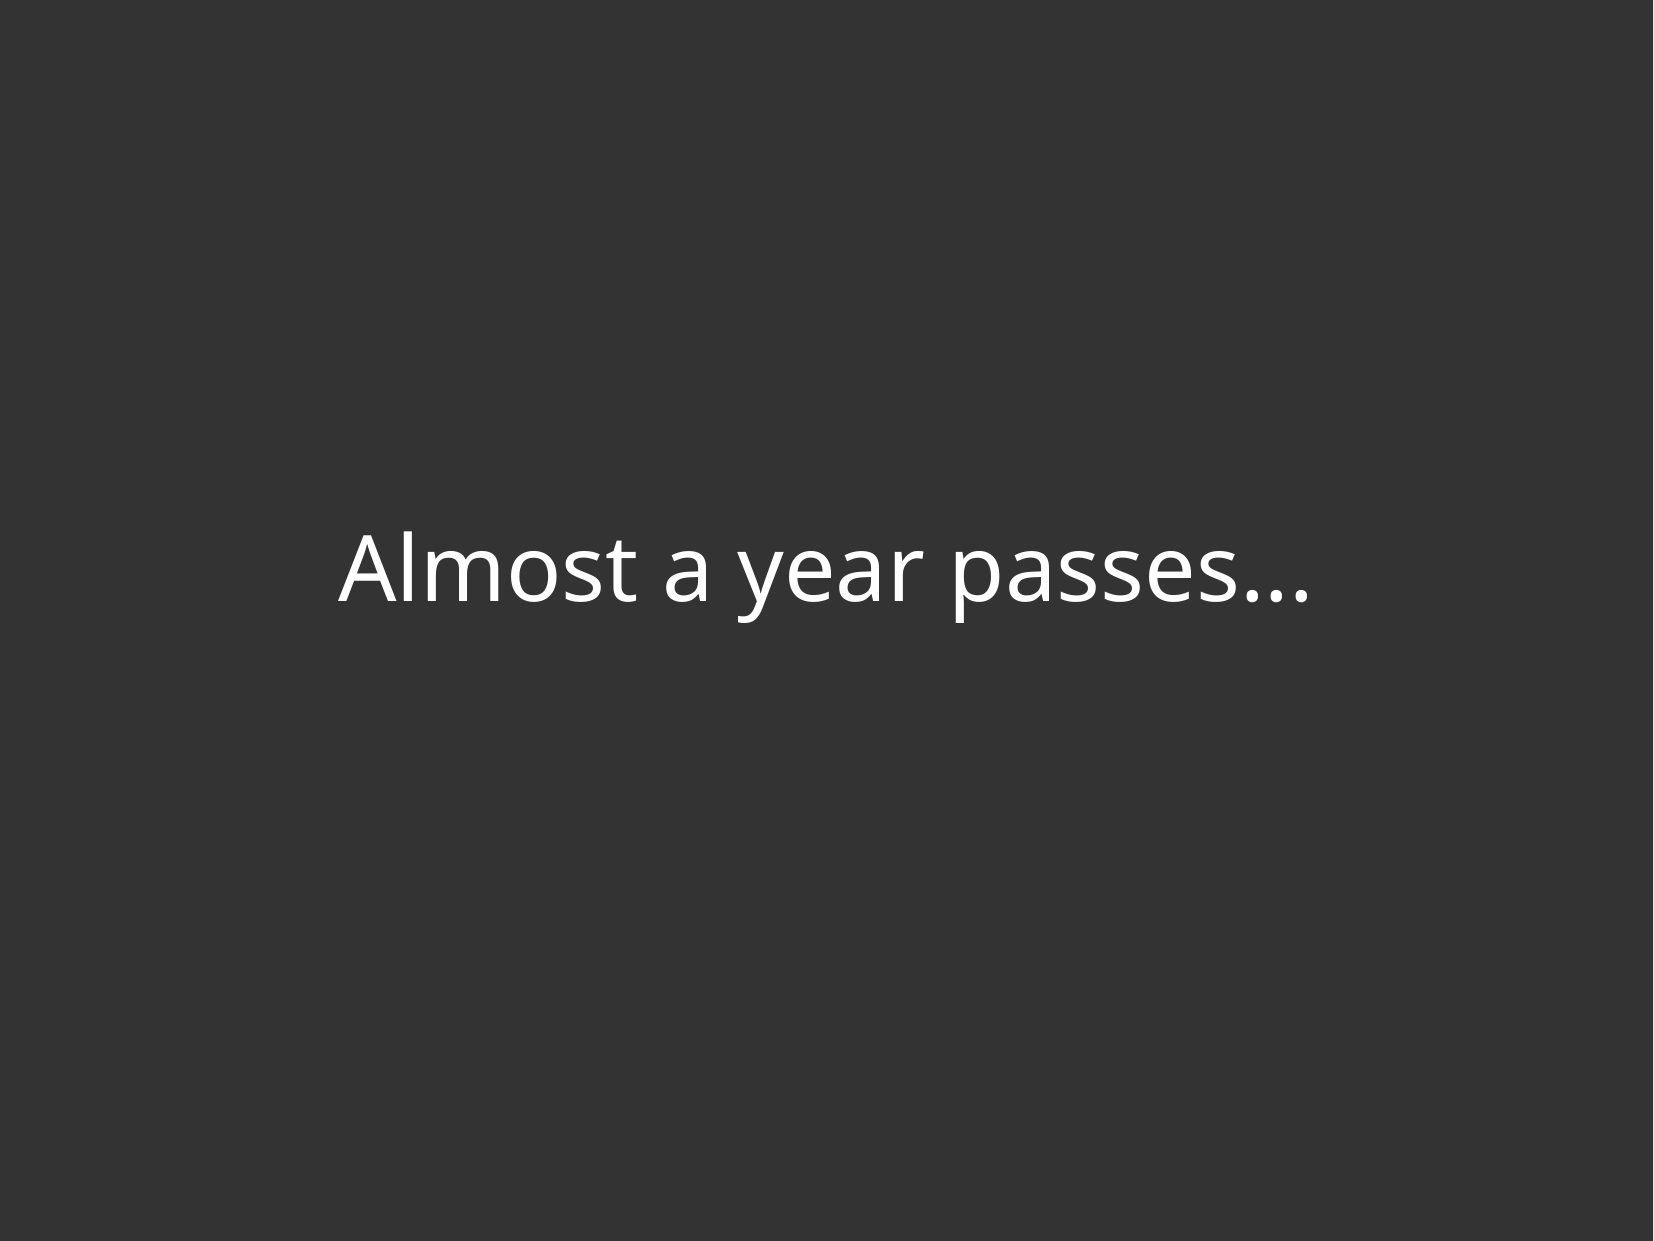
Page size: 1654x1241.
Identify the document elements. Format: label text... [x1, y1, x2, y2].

title Almost a year passes... [82, 462, 1571, 670]
